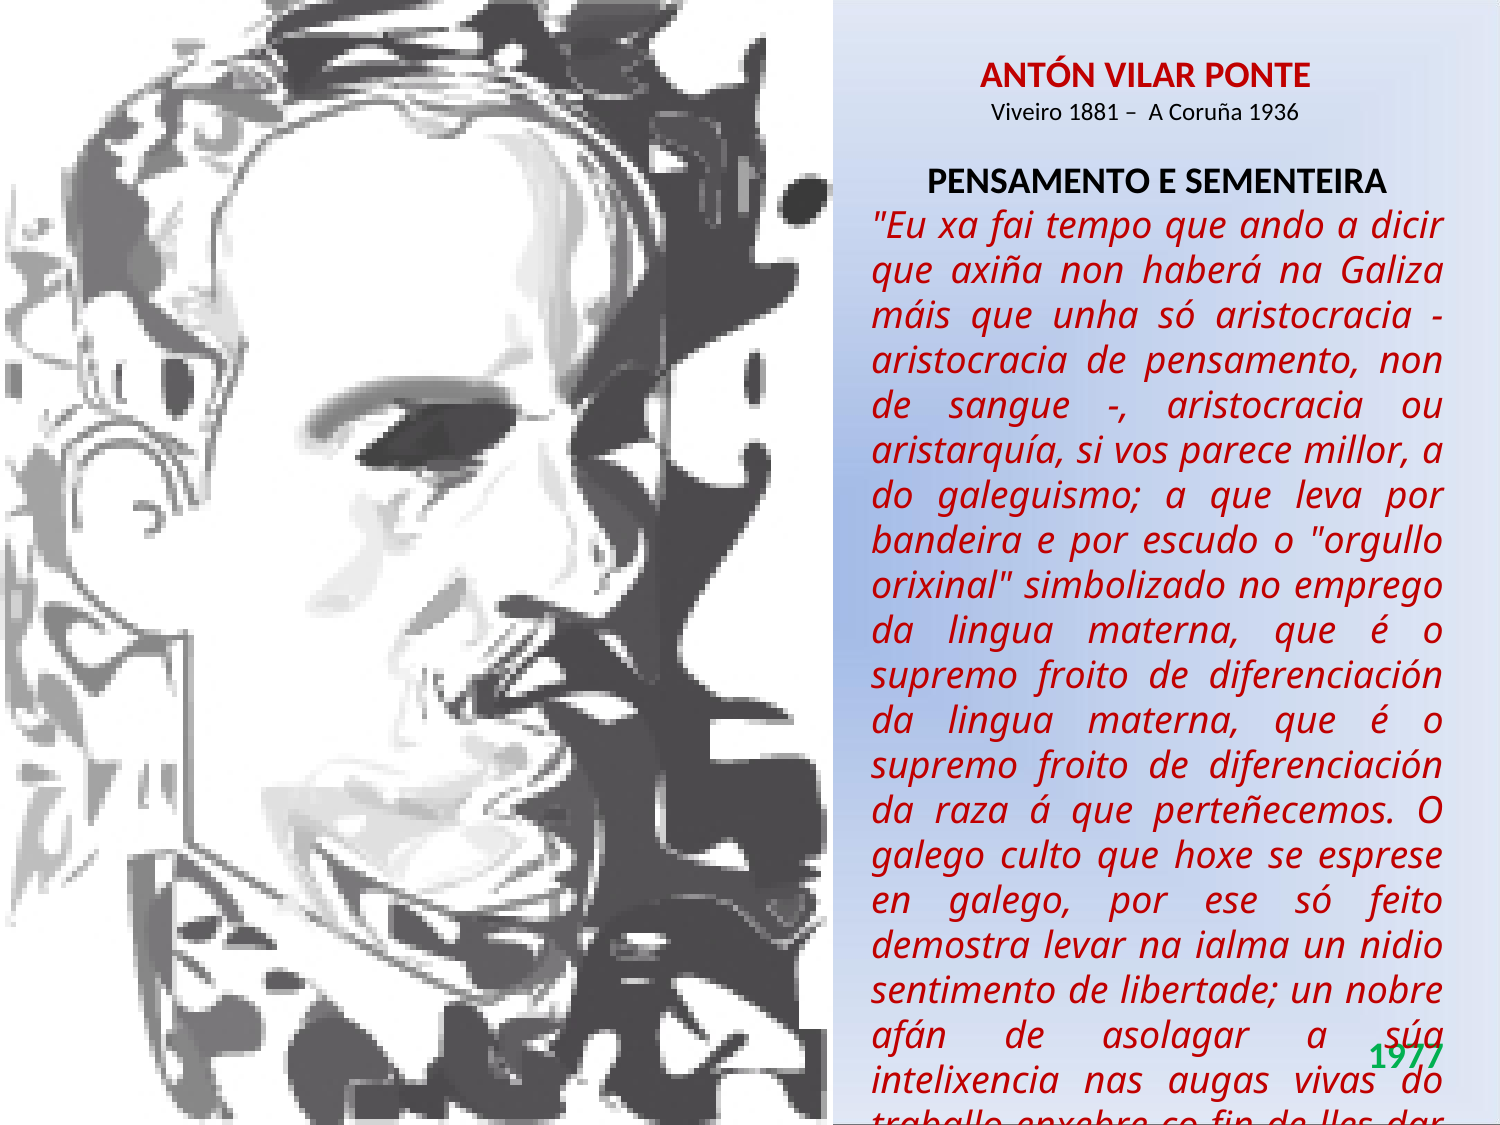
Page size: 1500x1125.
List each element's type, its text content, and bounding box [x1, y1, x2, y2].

picture [0, 0, 1500, 1125]
text_box PENSAMENTO E SEMENTEIRA "Eu xa fai tempo que ando a dicir que axiña non haberá na Galiza máis que unha só aristocracia - aristocracia de pensamento, non de sangue -, aristocracia ou aristarquía, si vos parece millor, a do galeguismo; a que leva por bandeira e por escudo o "orgullo orixinal" simbolizado no emprego da lingua materna, que é o supremo froito de diferenciación da lingua materna, que é o supremo froito de diferenciación da raza á que perteñecemos. O galego culto que hoxe se esprese en galego, por ese só feito demostra levar na ialma un nidio sentimento de libertade; un nobre afán de asolagar a súa intelixencia nas augas vivas do traballo enxebre co fin de lles dar o tempero perciso para que poidan fecundar mortas terras, cheias de lixos de escravitude, trocándoas en viveiros de vizosa democracia... [856, 148, 1459, 1125]
text_box ANTÓN VILAR PONTE Viveiro 1881 – A Coruña 1936 [879, 42, 1412, 134]
